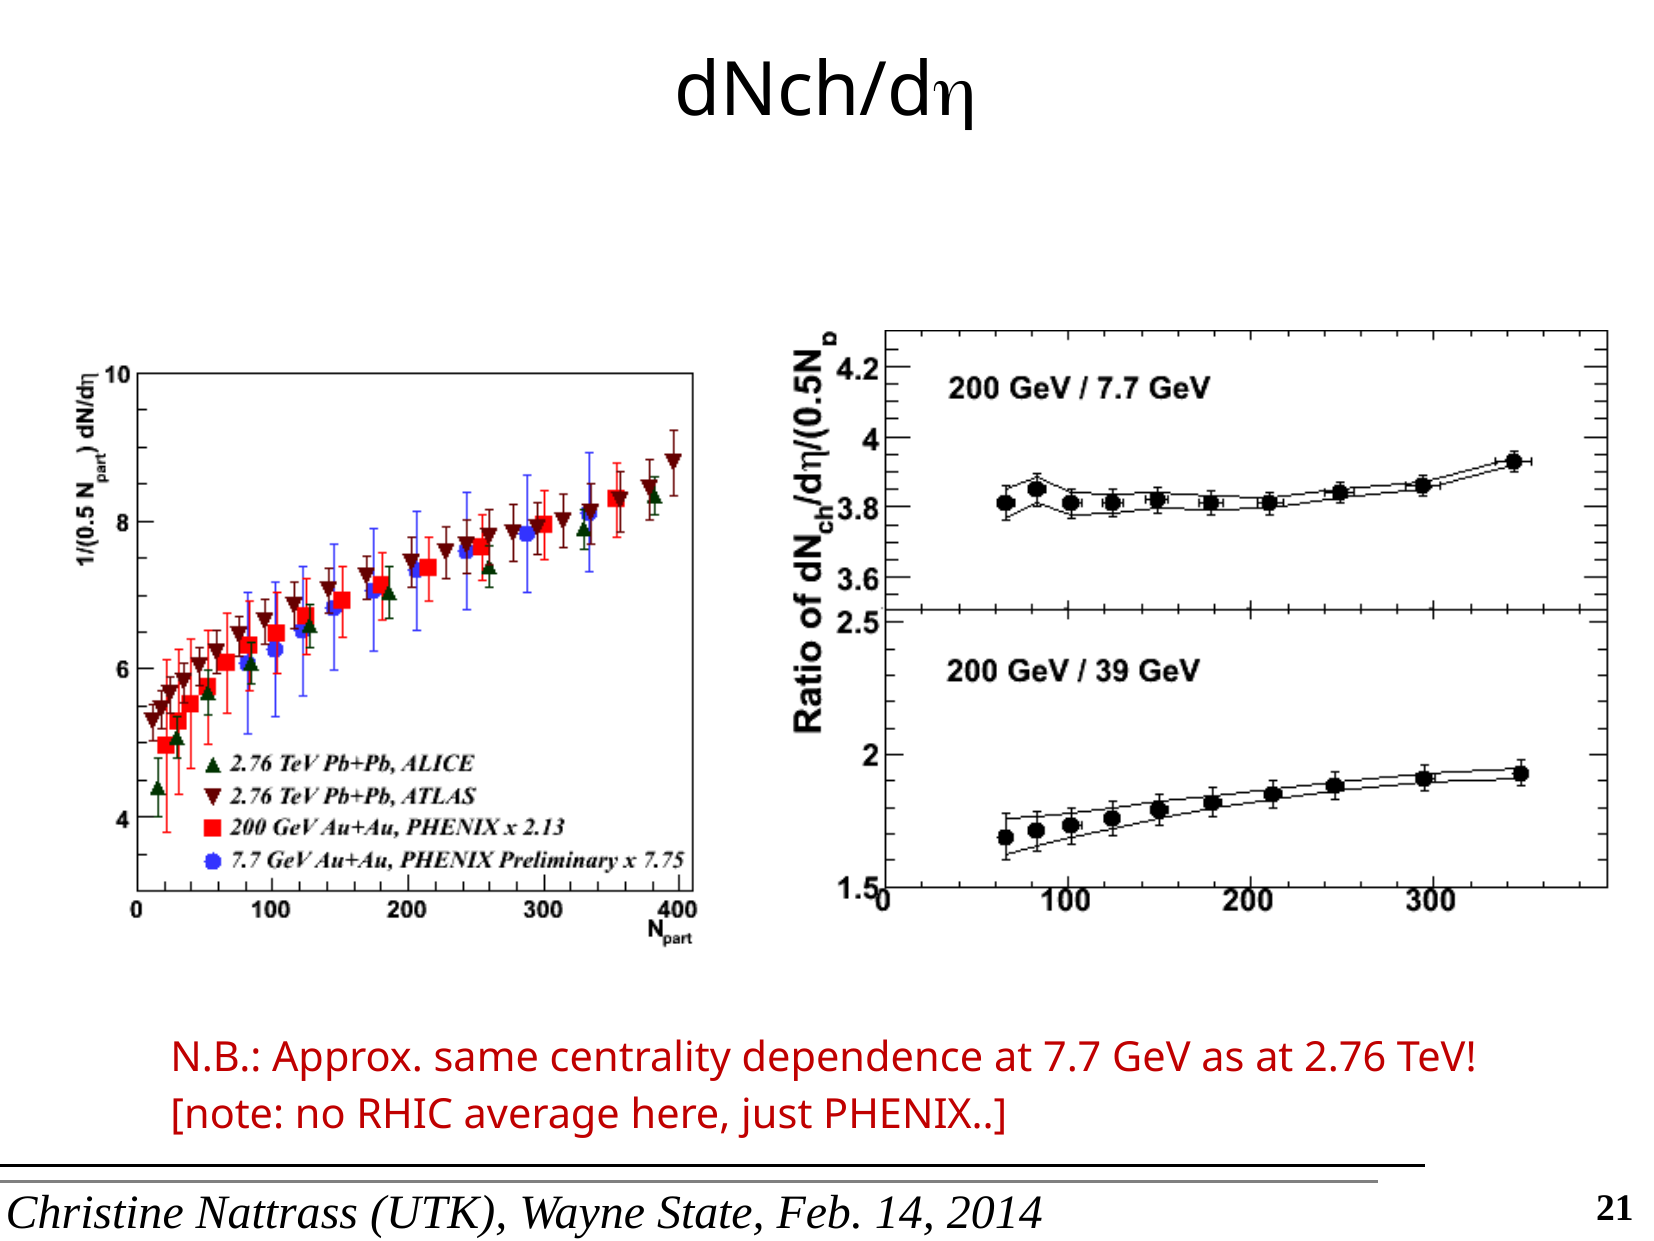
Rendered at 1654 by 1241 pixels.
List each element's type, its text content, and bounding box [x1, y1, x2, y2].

title dNch/dh [82, 27, 1571, 144]
picture [68, 309, 763, 956]
text_box N.B.: Approx. same centrality dependence at 7.7 GeV as at 2.76 TeV! [note: no RHIC average here, just PHENIX..] [155, 1022, 1494, 1144]
picture [773, 330, 1612, 980]
